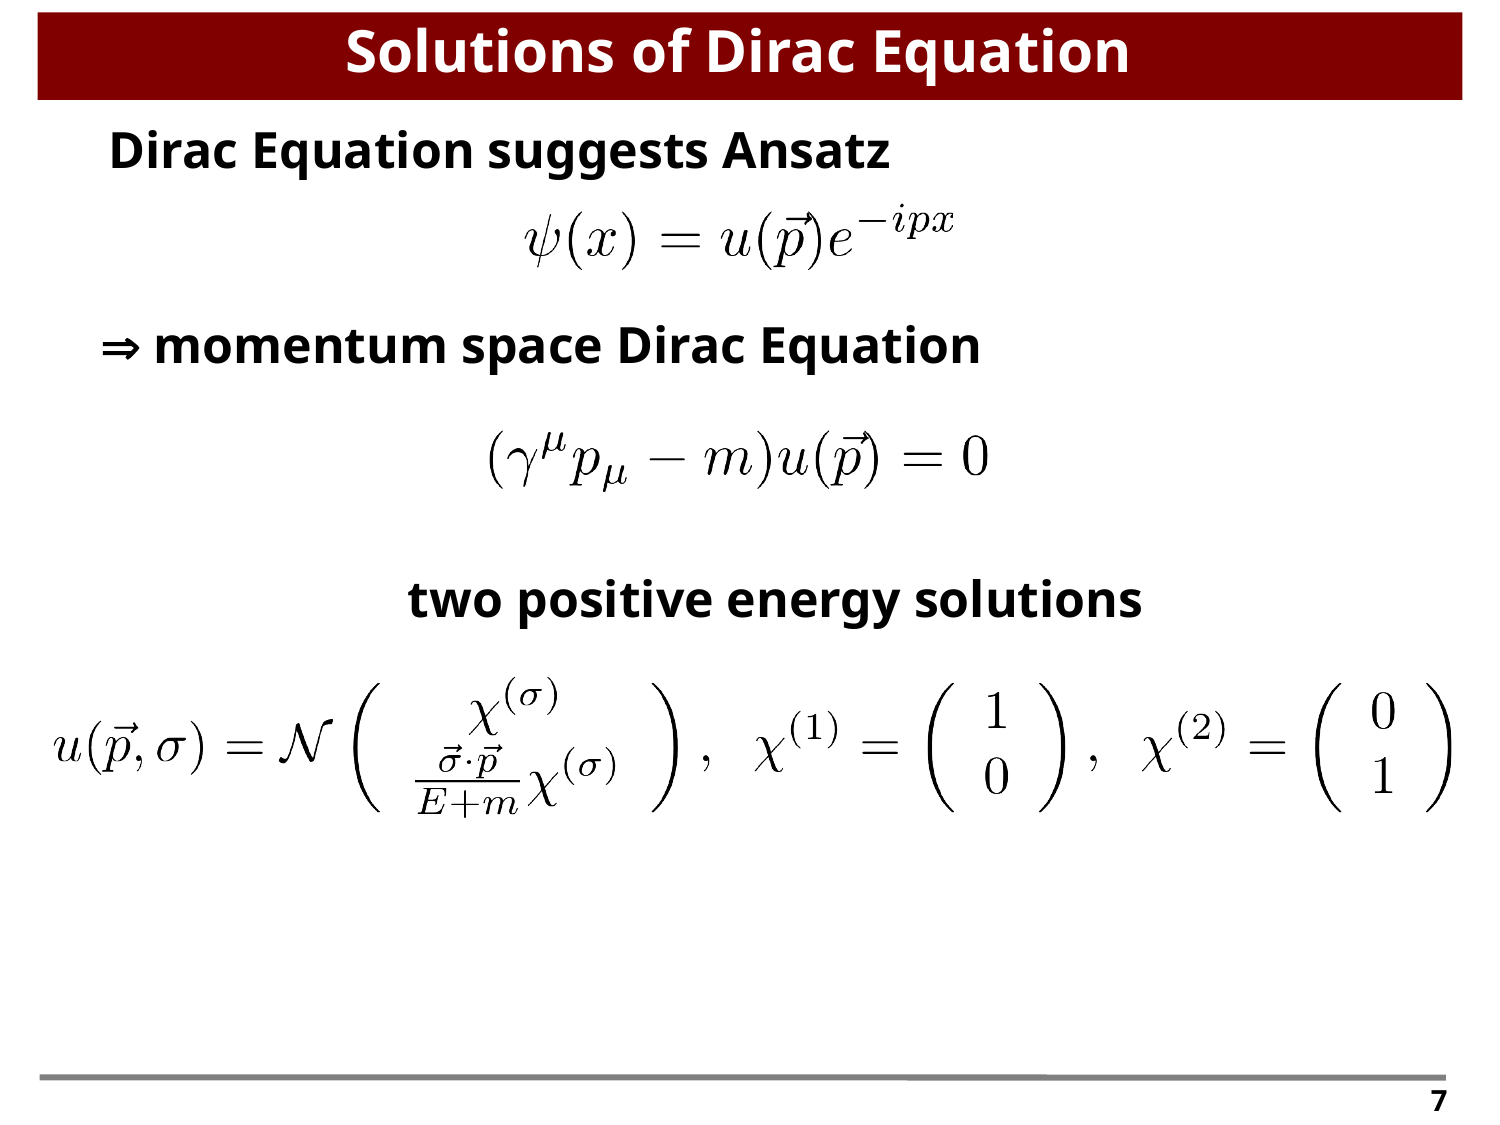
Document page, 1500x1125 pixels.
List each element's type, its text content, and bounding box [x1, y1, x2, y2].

picture [489, 430, 988, 492]
picture [53, 676, 1452, 818]
list Þ momentum space Dirac Equation [72, 312, 1479, 397]
title Solutions of Dirac Equation [132, 12, 1345, 96]
list Dirac Equation suggests Ansatz [37, 117, 1444, 196]
list two positive energy solutions [72, 566, 1479, 651]
picture [524, 203, 953, 270]
